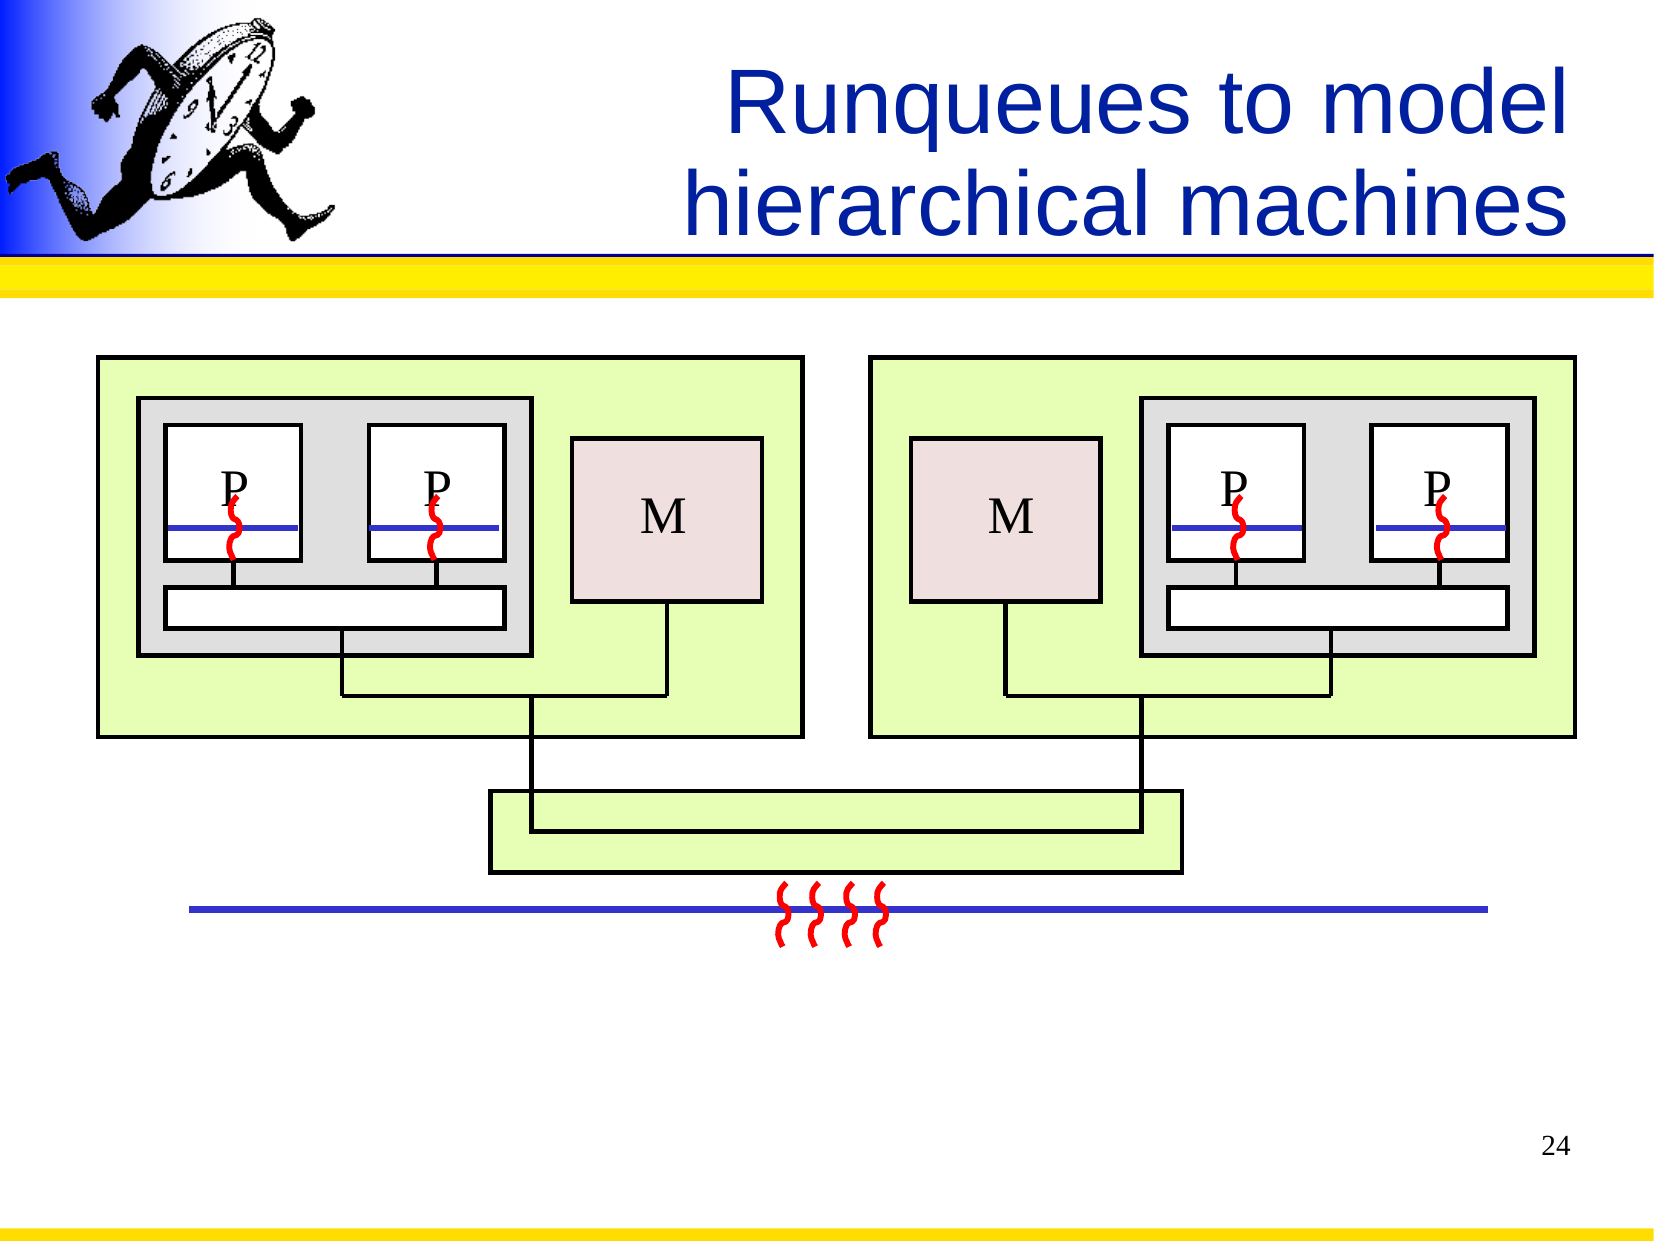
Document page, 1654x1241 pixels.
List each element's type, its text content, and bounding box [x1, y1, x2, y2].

picture [79, 339, 1594, 891]
title Runqueues to model hierarchical machines [372, 49, 1571, 257]
picture [4, 9, 343, 253]
